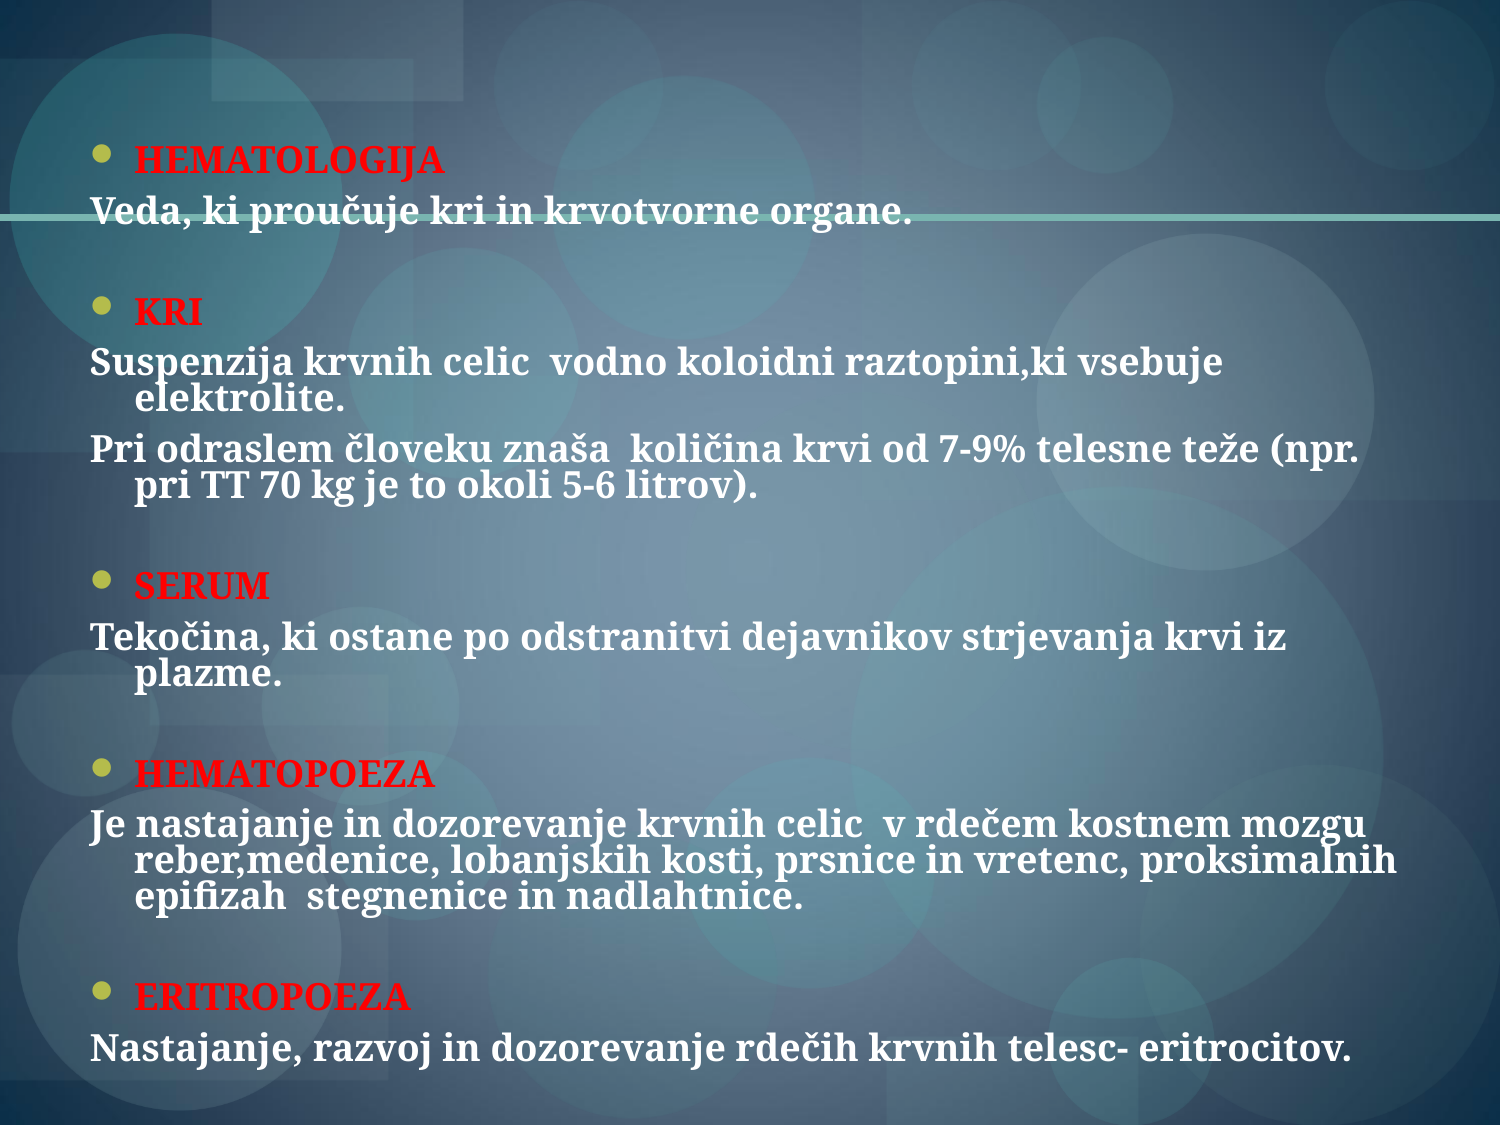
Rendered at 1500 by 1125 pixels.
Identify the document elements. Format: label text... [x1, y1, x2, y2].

text_box HEMATOLOGIJA Veda, ki proučuje kri in krvotvorne organe. KRI Suspenzija krvnih celic vodno koloidni raztopini,ki vsebuje elektrolite. Pri odraslem človeku znaša količina krvi od 7-9% telesne teže (npr. pri TT 70 kg je to okoli 5-6 litrov). SERUM Tekočina, ki ostane po odstranitvi dejavnikov strjevanja krvi iz plazme. HEMATOPOEZA Je nastajanje in dozorevanje krvnih celic v rdečem kostnem mozgu reber,medenice, lobanjskih kosti, prsnice in vretenc, proksimalnih epifizah stegnenice in nadlahtnice. ERITROPOEZA Nastajanje, razvoj in dozorevanje rdečih krvnih telesc- eritrocitov. [74, 137, 1425, 1125]
picture [0, 0, 1500, 1125]
